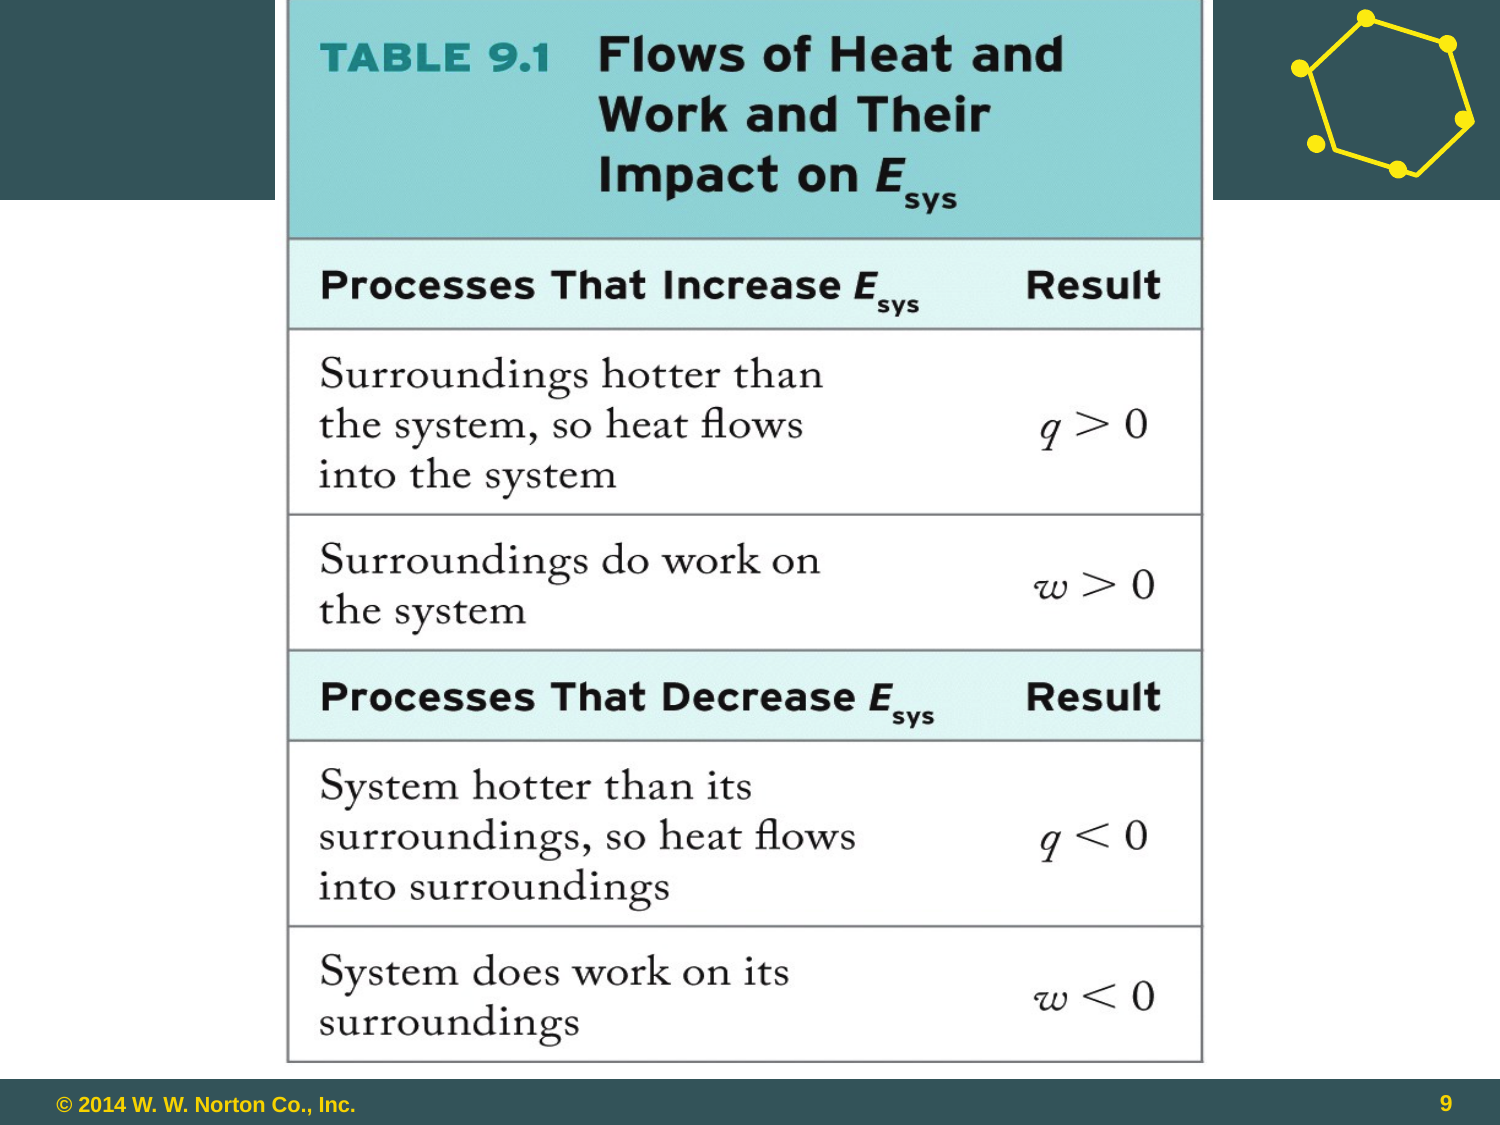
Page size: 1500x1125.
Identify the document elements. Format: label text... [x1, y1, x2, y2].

slide_number <number> [1408, 1085, 1468, 1120]
picture [275, 0, 1213, 1075]
